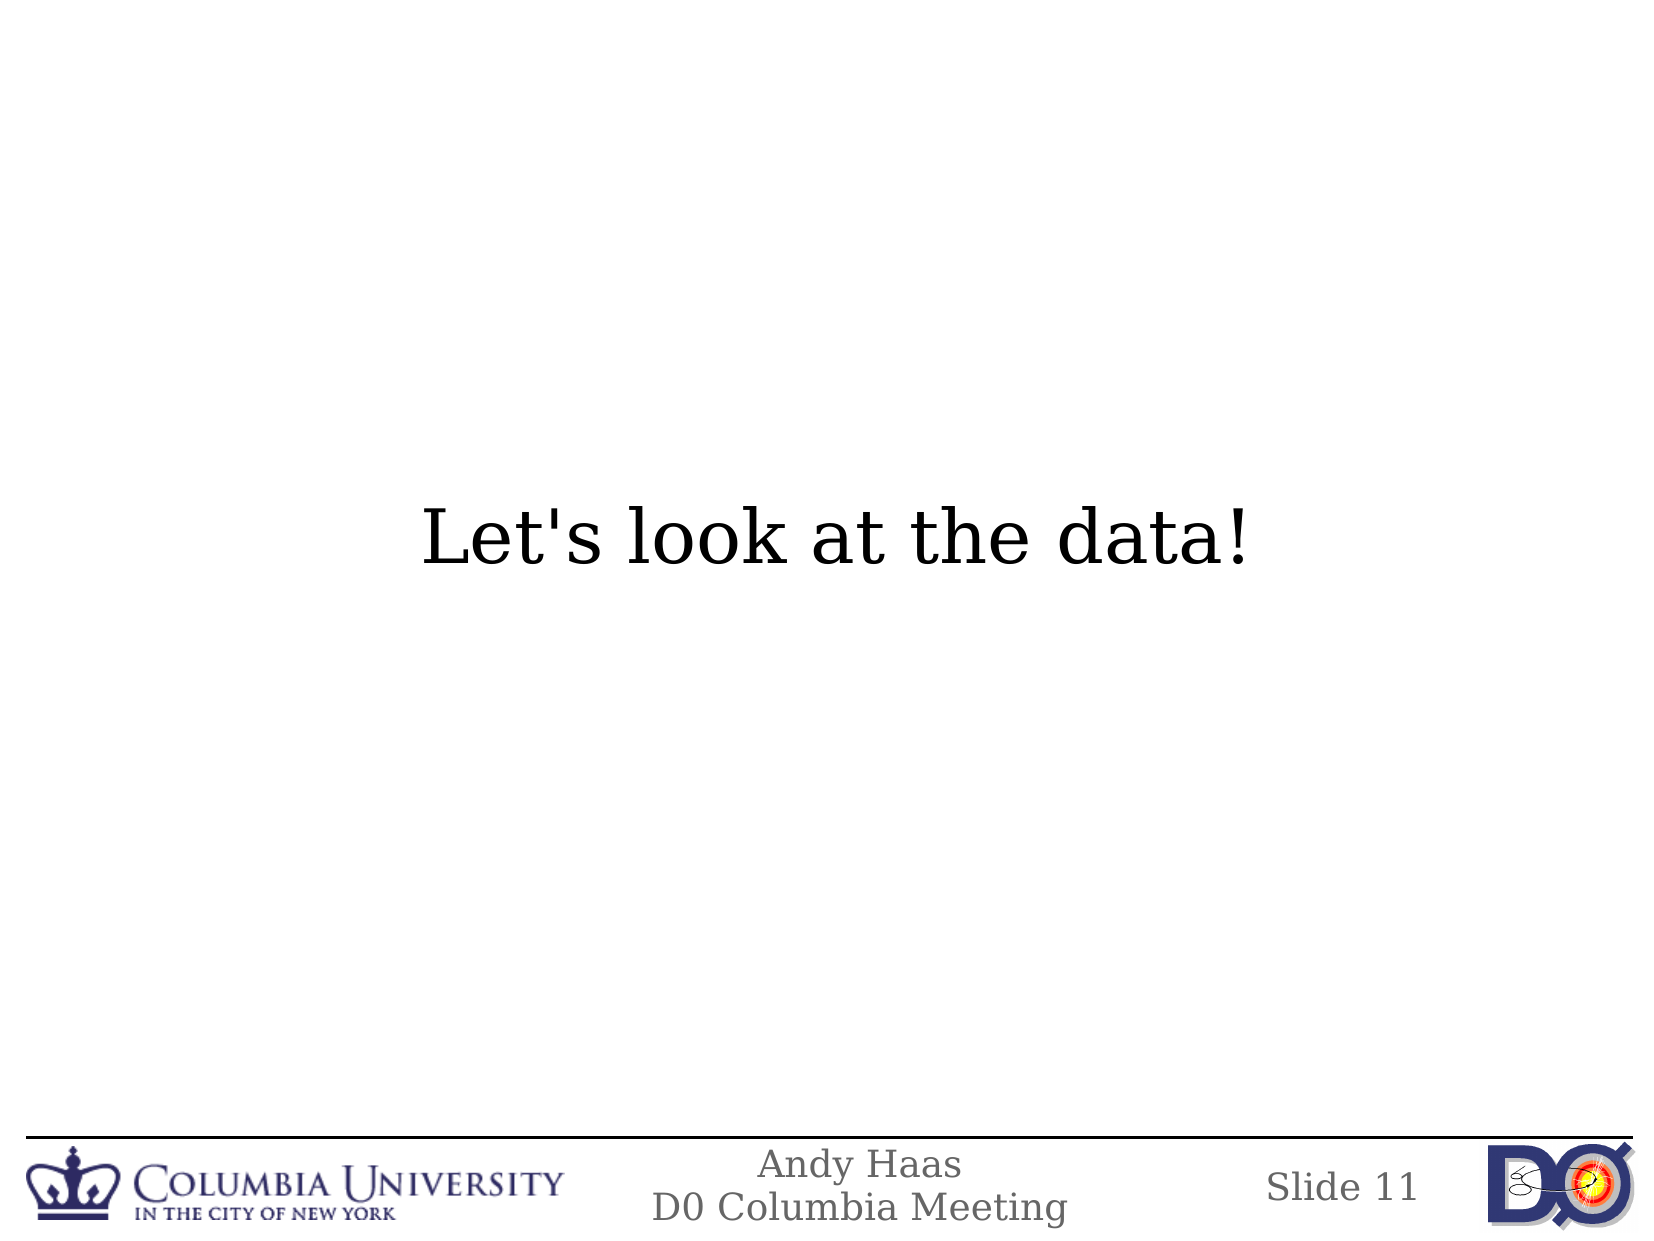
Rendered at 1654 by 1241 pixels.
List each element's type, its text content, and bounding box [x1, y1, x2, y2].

text_box Let's look at the data! [420, 494, 1256, 582]
picture [1479, 1140, 1639, 1233]
picture [26, 1146, 565, 1220]
